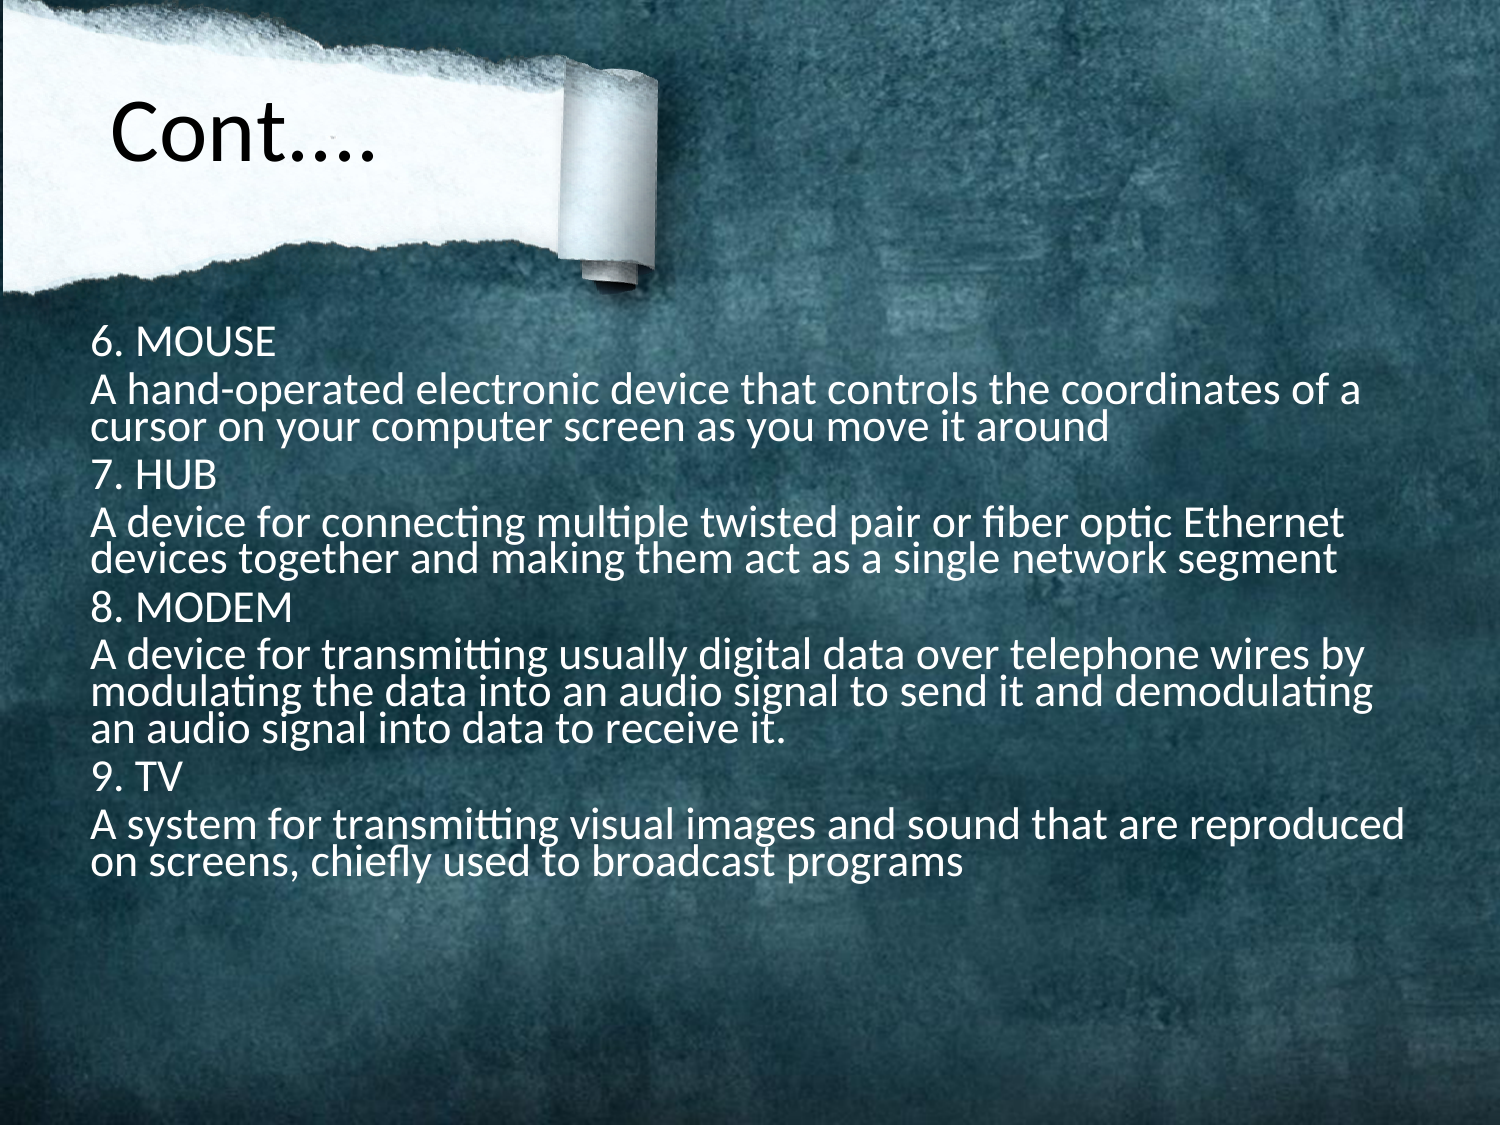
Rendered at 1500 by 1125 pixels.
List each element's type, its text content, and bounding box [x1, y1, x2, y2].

list 6. MOUSE A hand-operated electronic device that controls the coordinates of a cursor on your computer screen as you move it around 7. HUB A device for connecting multiple twisted pair or fiber optic Ethernet devices together and making them act as a single network segment 8. MODEM A device for transmitting usually digital data over telephone wires by modulating the data into an audio signal to send it and demodulating an audio signal into data to receive it. 9. TV A system for transmitting visual images and sound that are reproduced on screens, chiefly used to broadcast programs [75, 262, 1426, 1125]
title Cont.... [75, 45, 1426, 233]
picture [0, 0, 1500, 1125]
